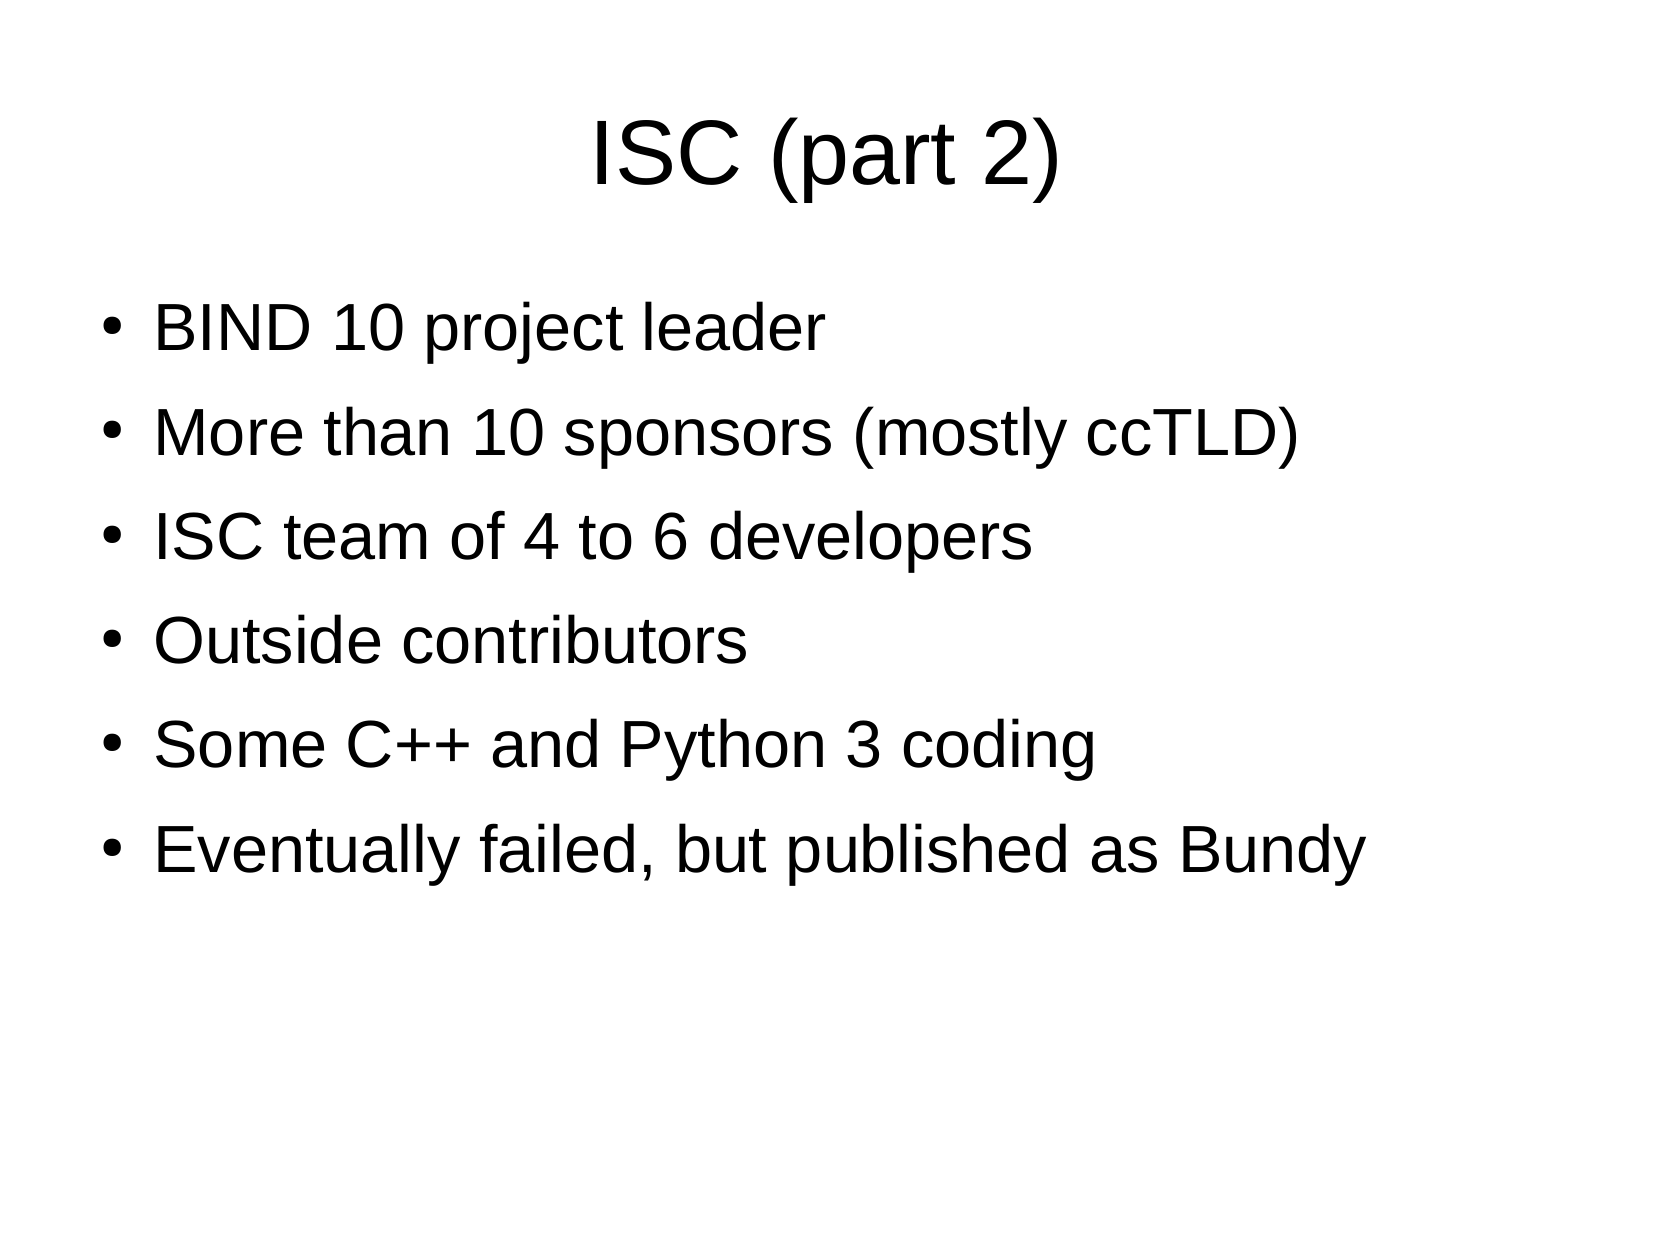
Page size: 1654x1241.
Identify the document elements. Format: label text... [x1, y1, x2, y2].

title ISC (part 2) [82, 49, 1571, 257]
list BIND 10 project leader More than 10 sponsors (mostly ccTLD) ISC team of 4 to 6 developers Outside contributors Some C++ and Python 3 coding Eventually failed, but published as Bundy [82, 290, 1571, 1010]
